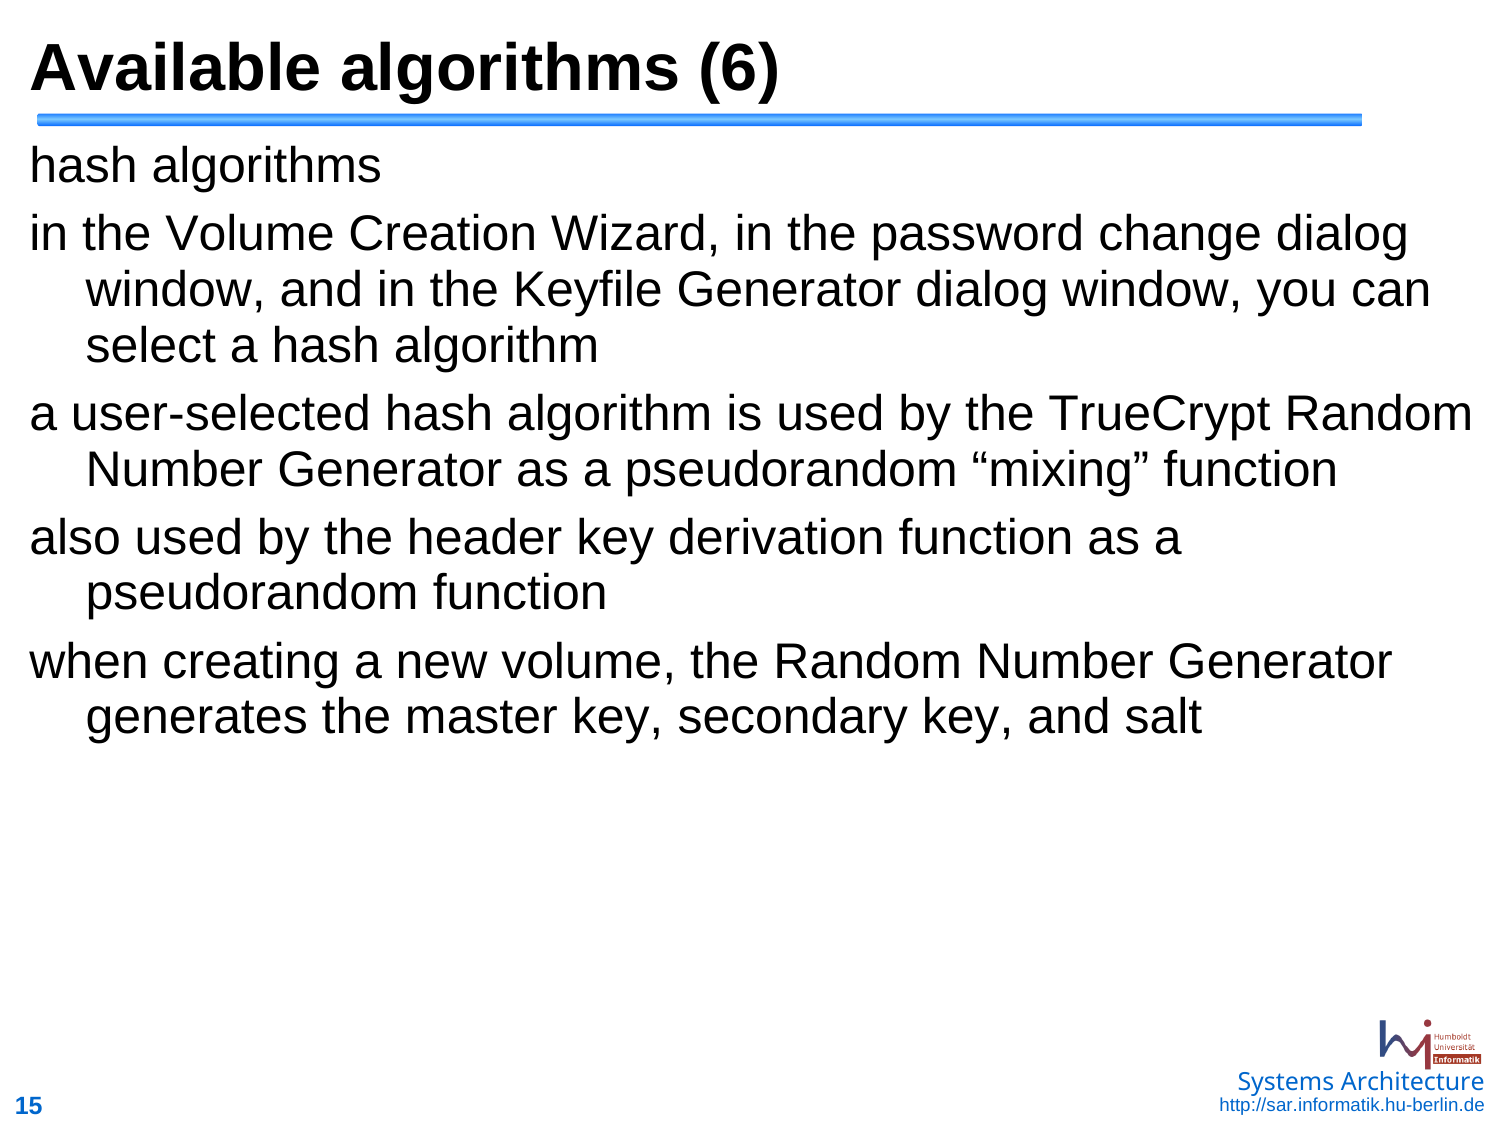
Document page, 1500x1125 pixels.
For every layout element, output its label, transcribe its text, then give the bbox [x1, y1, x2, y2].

title Available algorithms (6) [29, 26, 1500, 108]
picture [1376, 1044, 1483, 1071]
list hash algorithms in the Volume Creation Wizard, in the password change dialog window, and in the Keyfile Generator dialog window, you can select a hash algorithm a user-selected hash algorithm is used by the TrueCrypt Random Number Generator as a pseudorandom “mixing” function also used by the header key derivation function as a pseudorandom function when creating a new volume, the Random Number Generator generates the master key, secondary key, and salt [29, 137, 1500, 1044]
